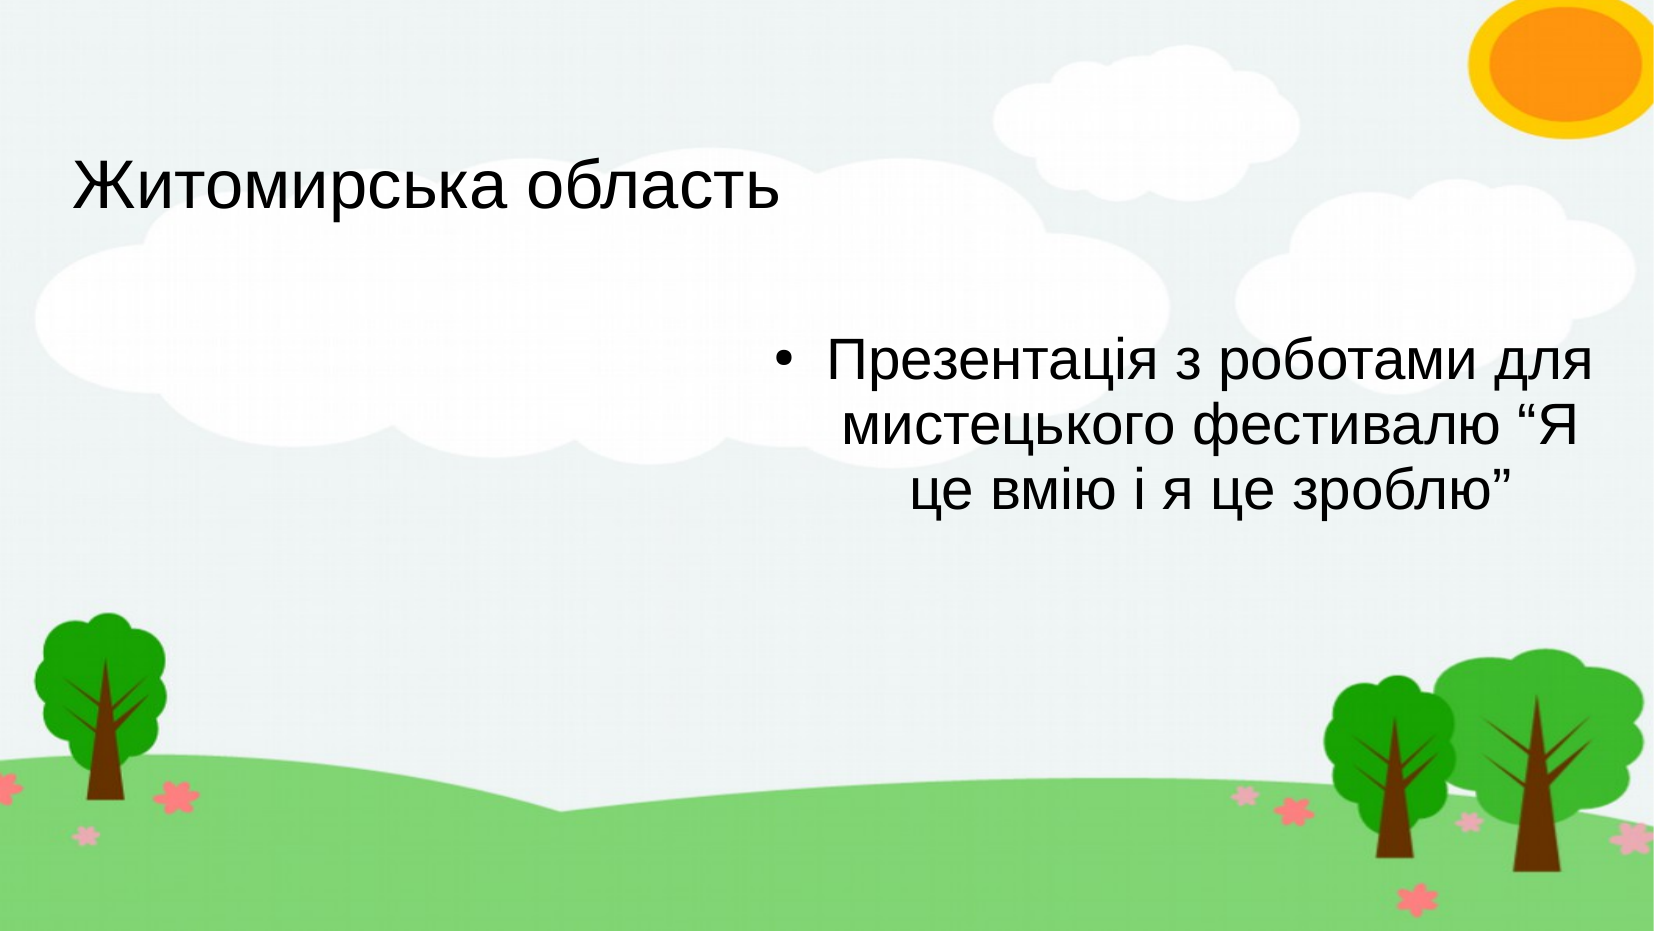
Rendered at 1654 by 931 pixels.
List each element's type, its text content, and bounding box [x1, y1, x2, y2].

picture [0, 0, 1654, 931]
title Житомирська область [72, 75, 750, 295]
subtitle Презентація з роботами для мистецького фестивалю “Я це вмію і я це зроблю” [750, 23, 1601, 826]
